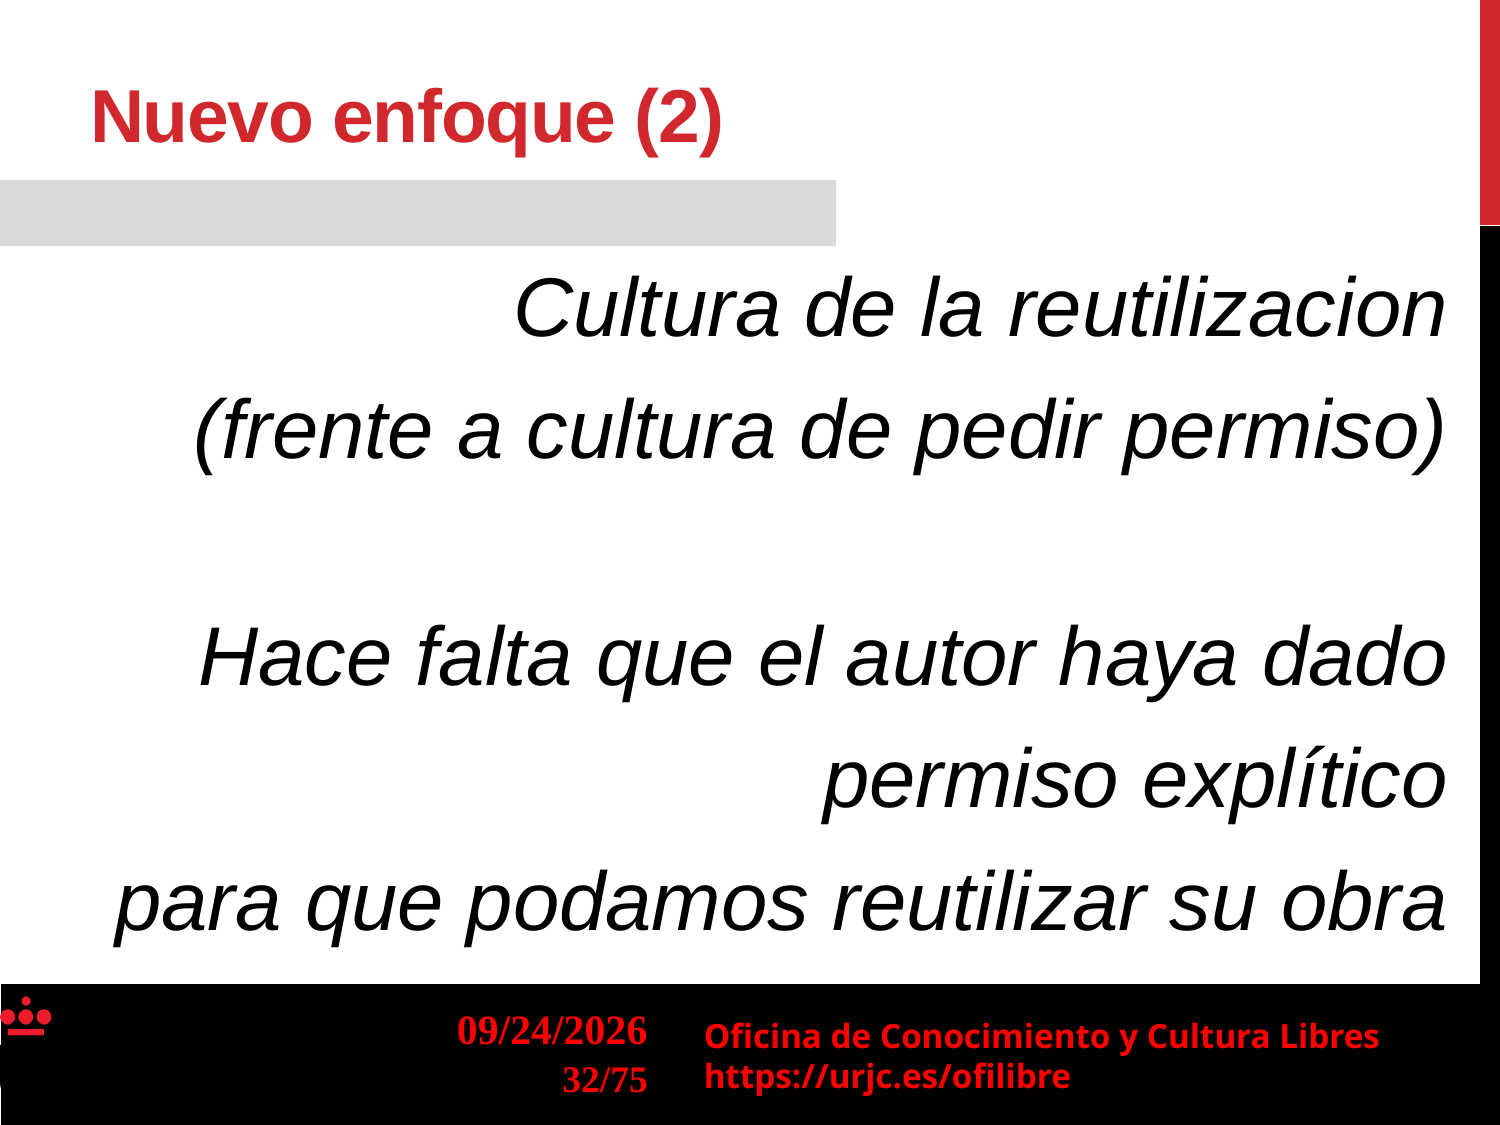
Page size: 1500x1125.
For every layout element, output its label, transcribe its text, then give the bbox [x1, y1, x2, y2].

title [75, 15, 1425, 172]
text_box Nuevo enfoque (2) [0, 24, 1326, 172]
text_box Cultura de la reutilizacion (frente a cultura de pedir permiso) Hace falta que el autor haya dado permiso explítico para que podamos reutilizar su obra [23, 253, 1464, 1014]
